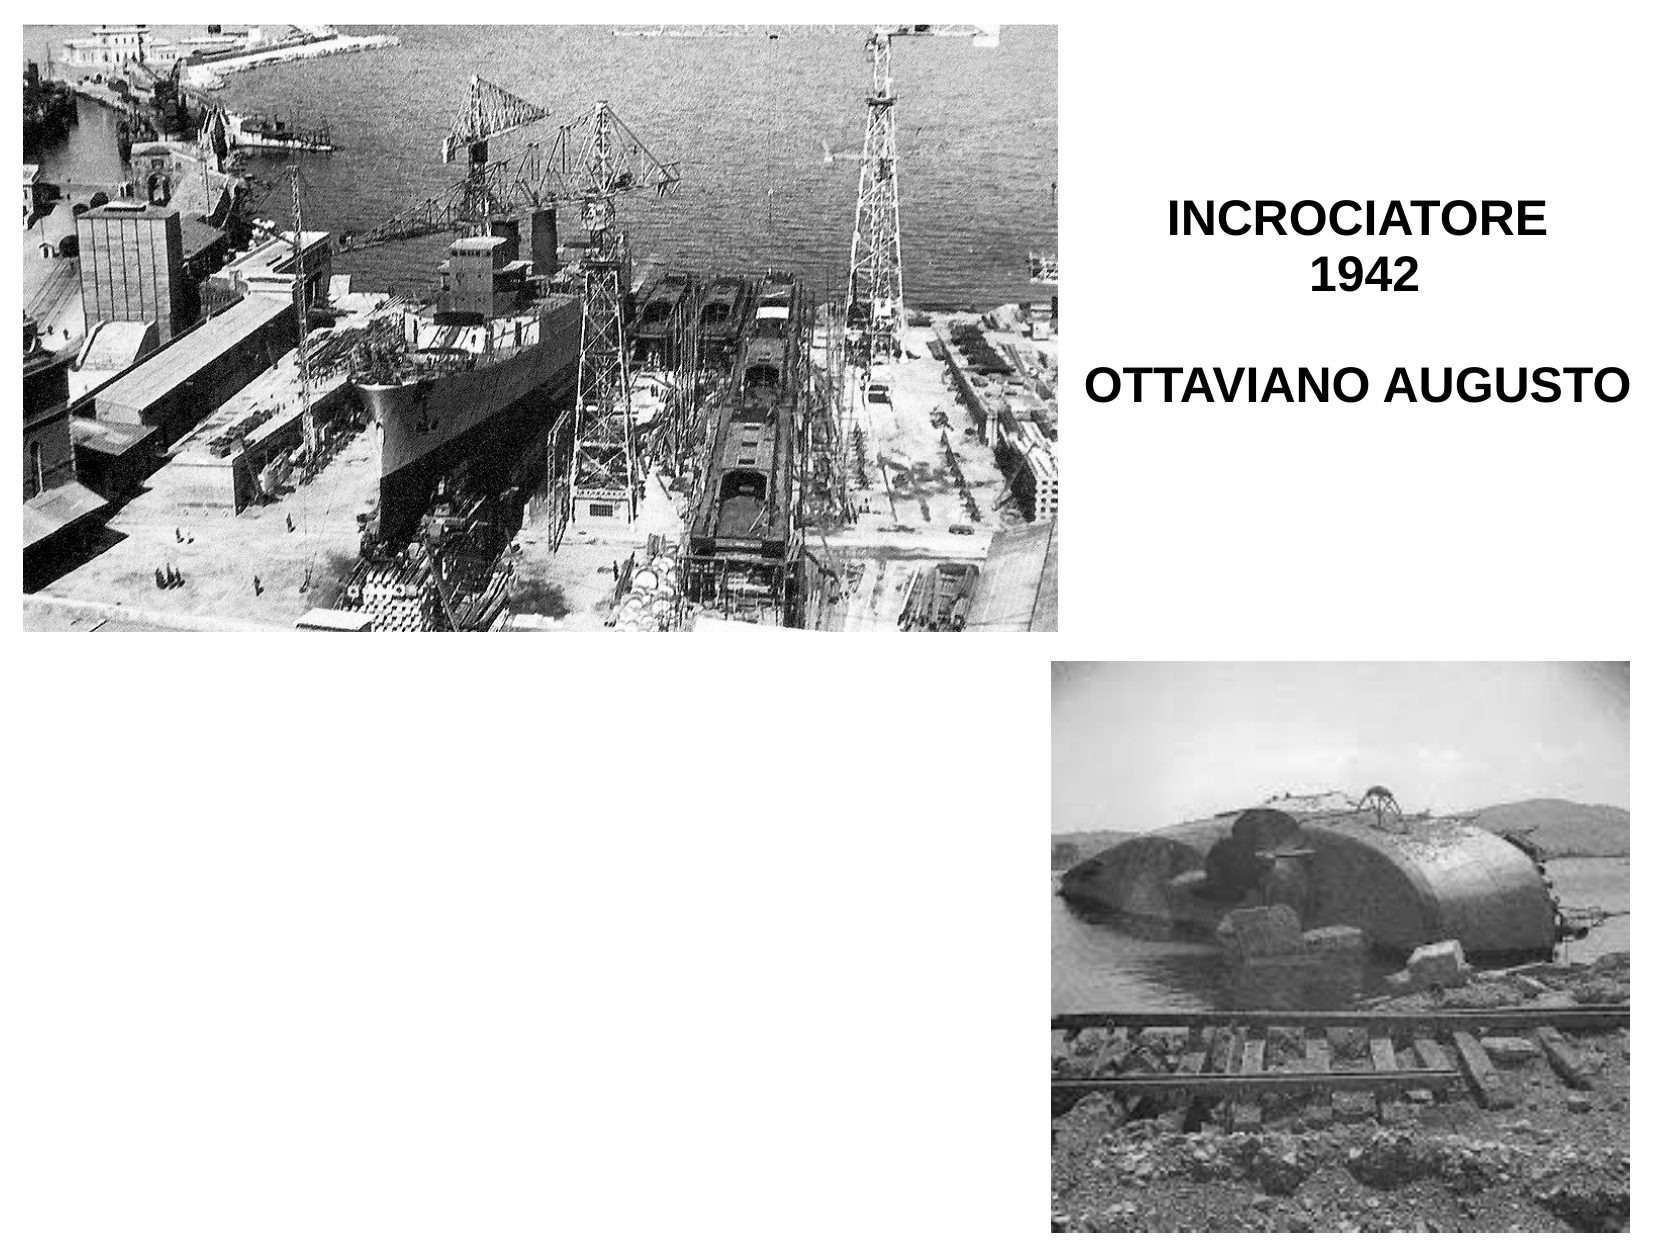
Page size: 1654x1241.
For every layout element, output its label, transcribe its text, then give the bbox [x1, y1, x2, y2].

text_box INCROCIATORE 1942 OTTAVIANO AUGUSTO [1068, 183, 1647, 421]
picture [23, 23, 1058, 632]
picture [1051, 661, 1630, 1233]
